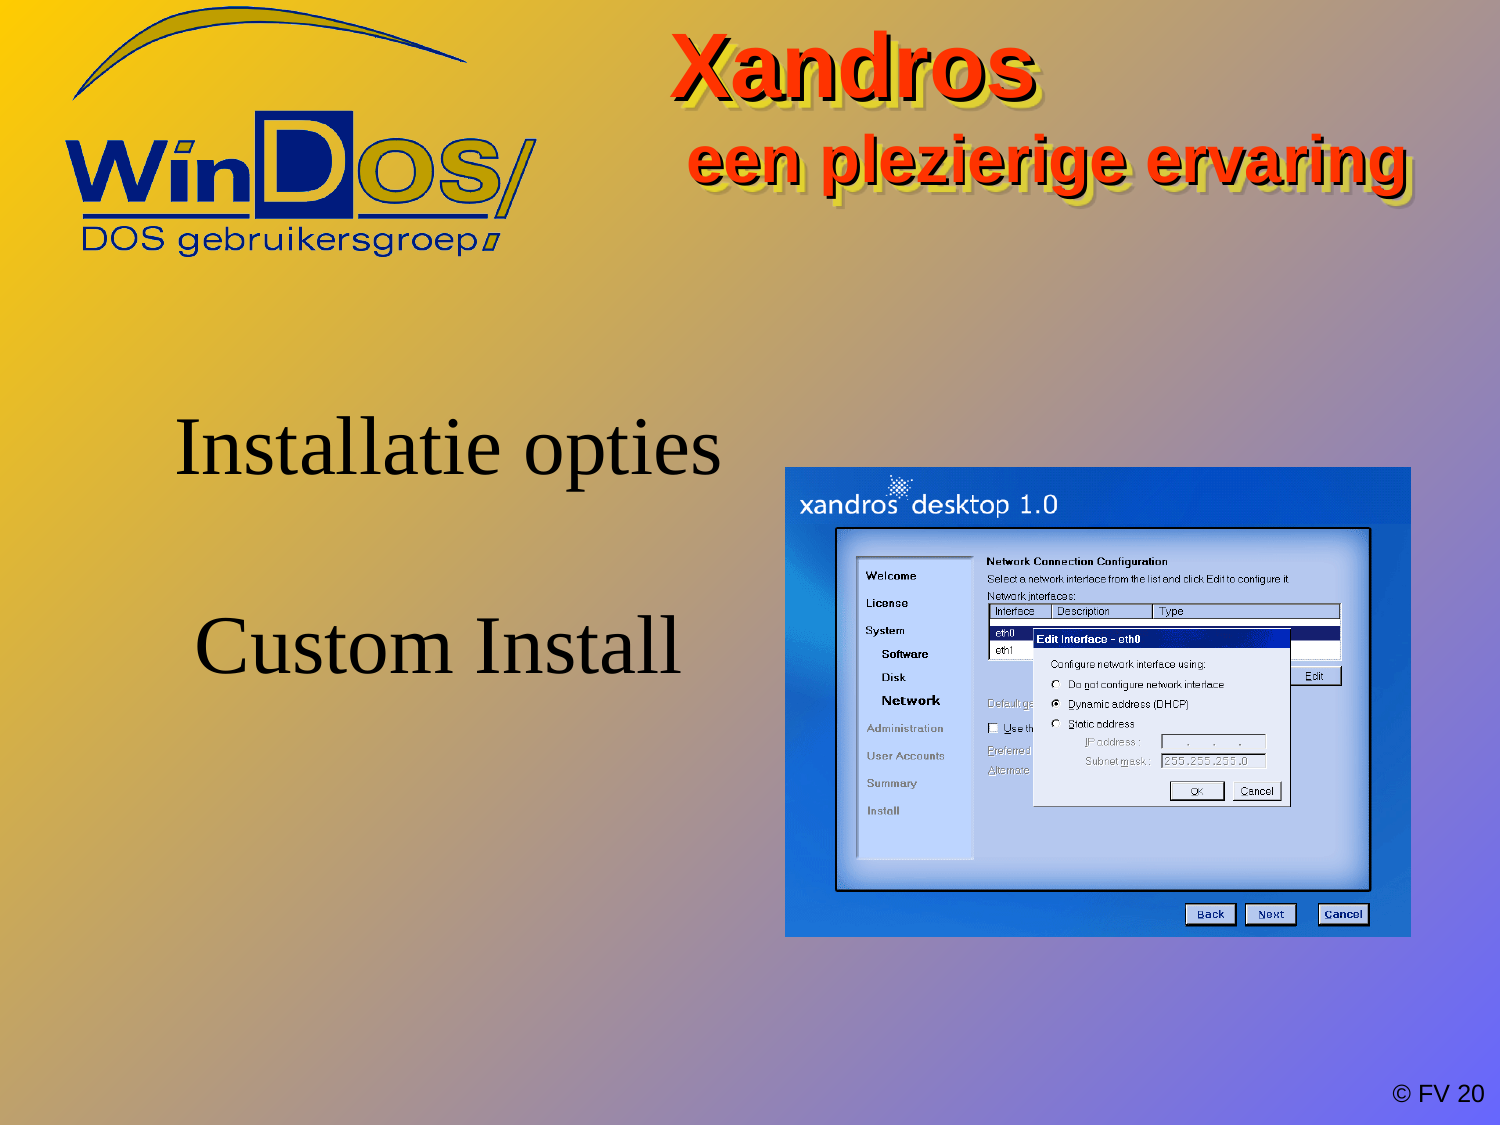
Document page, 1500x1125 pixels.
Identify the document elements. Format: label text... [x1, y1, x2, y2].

picture [65, 6, 537, 264]
text_box Installatie opties Custom Install [159, 385, 739, 701]
text_box © FV <getal> [1352, 1070, 1500, 1125]
text_box Xandros een plezierige ervaring [595, 0, 1500, 205]
picture [785, 467, 1411, 937]
